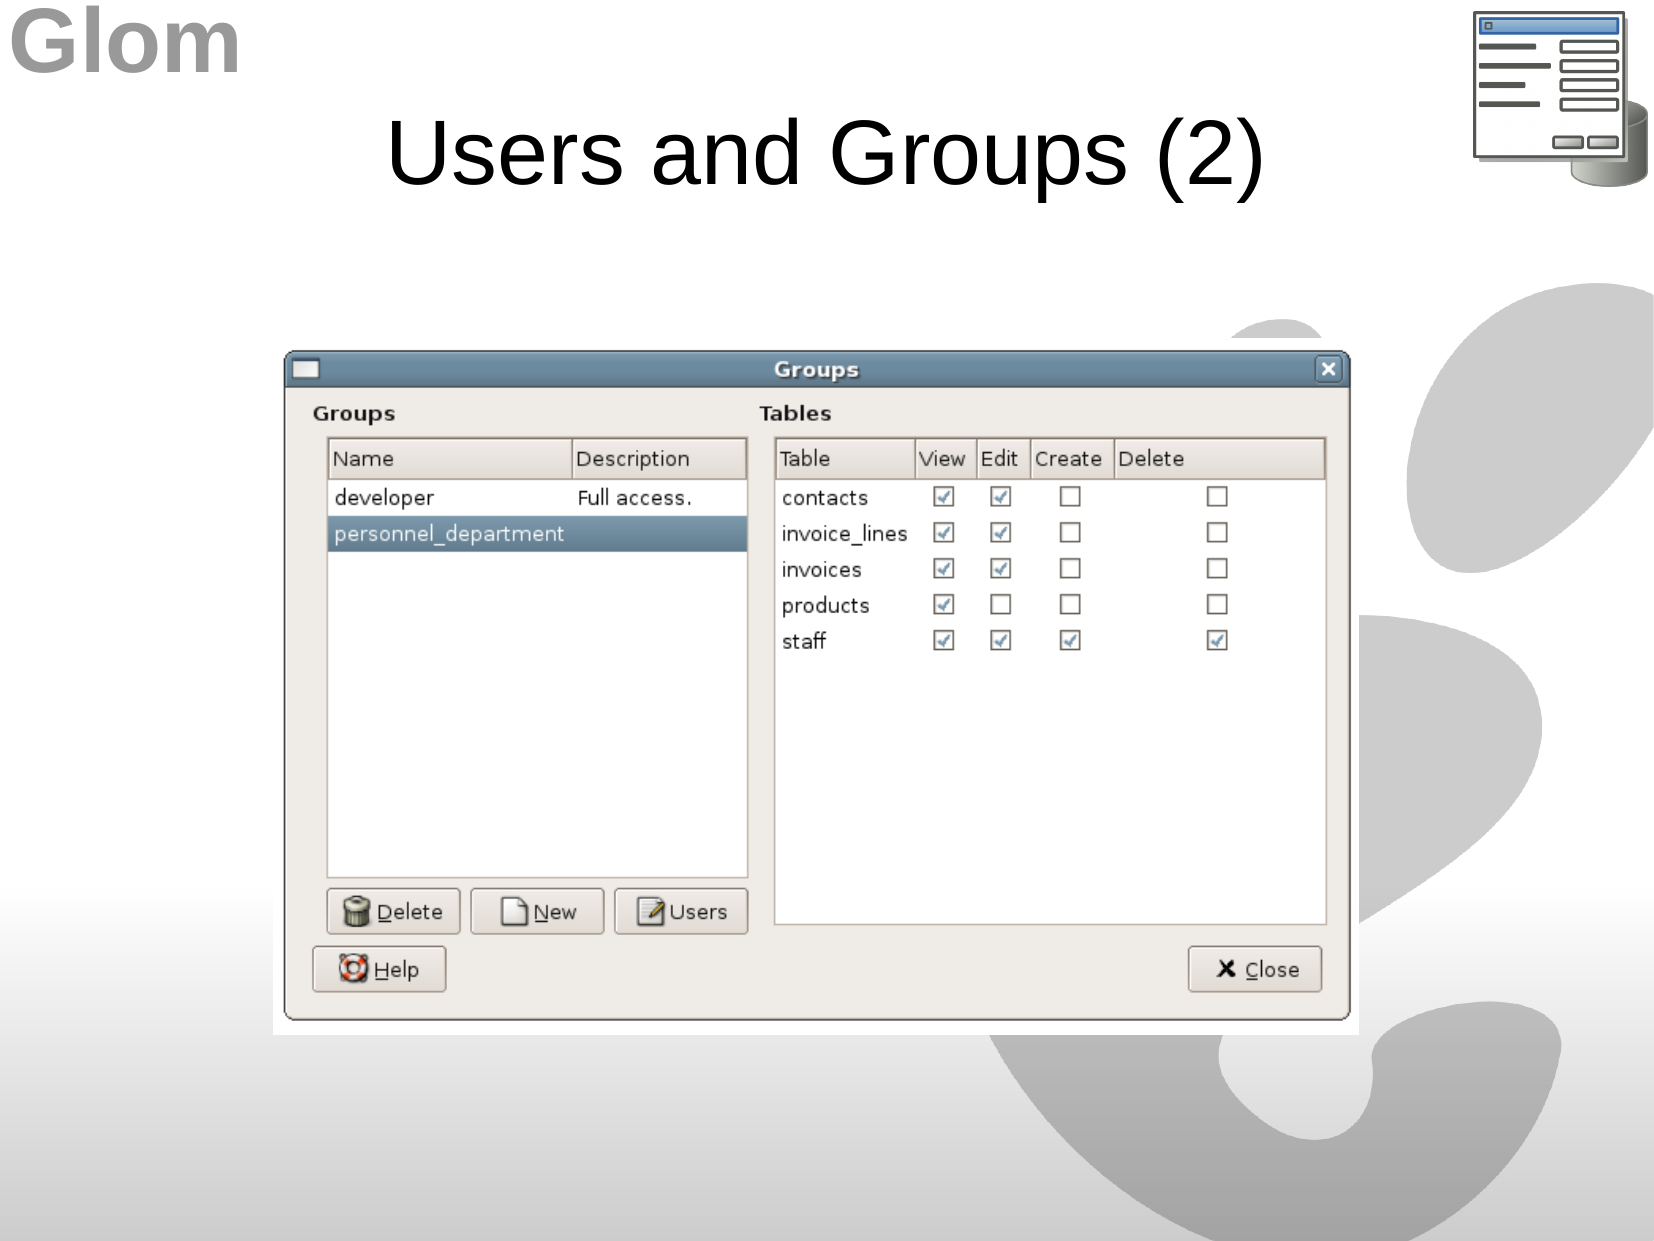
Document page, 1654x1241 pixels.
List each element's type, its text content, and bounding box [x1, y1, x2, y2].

picture [273, 283, 1654, 1241]
picture [1473, 11, 1648, 187]
title Users and Groups (2) [82, 49, 1571, 257]
